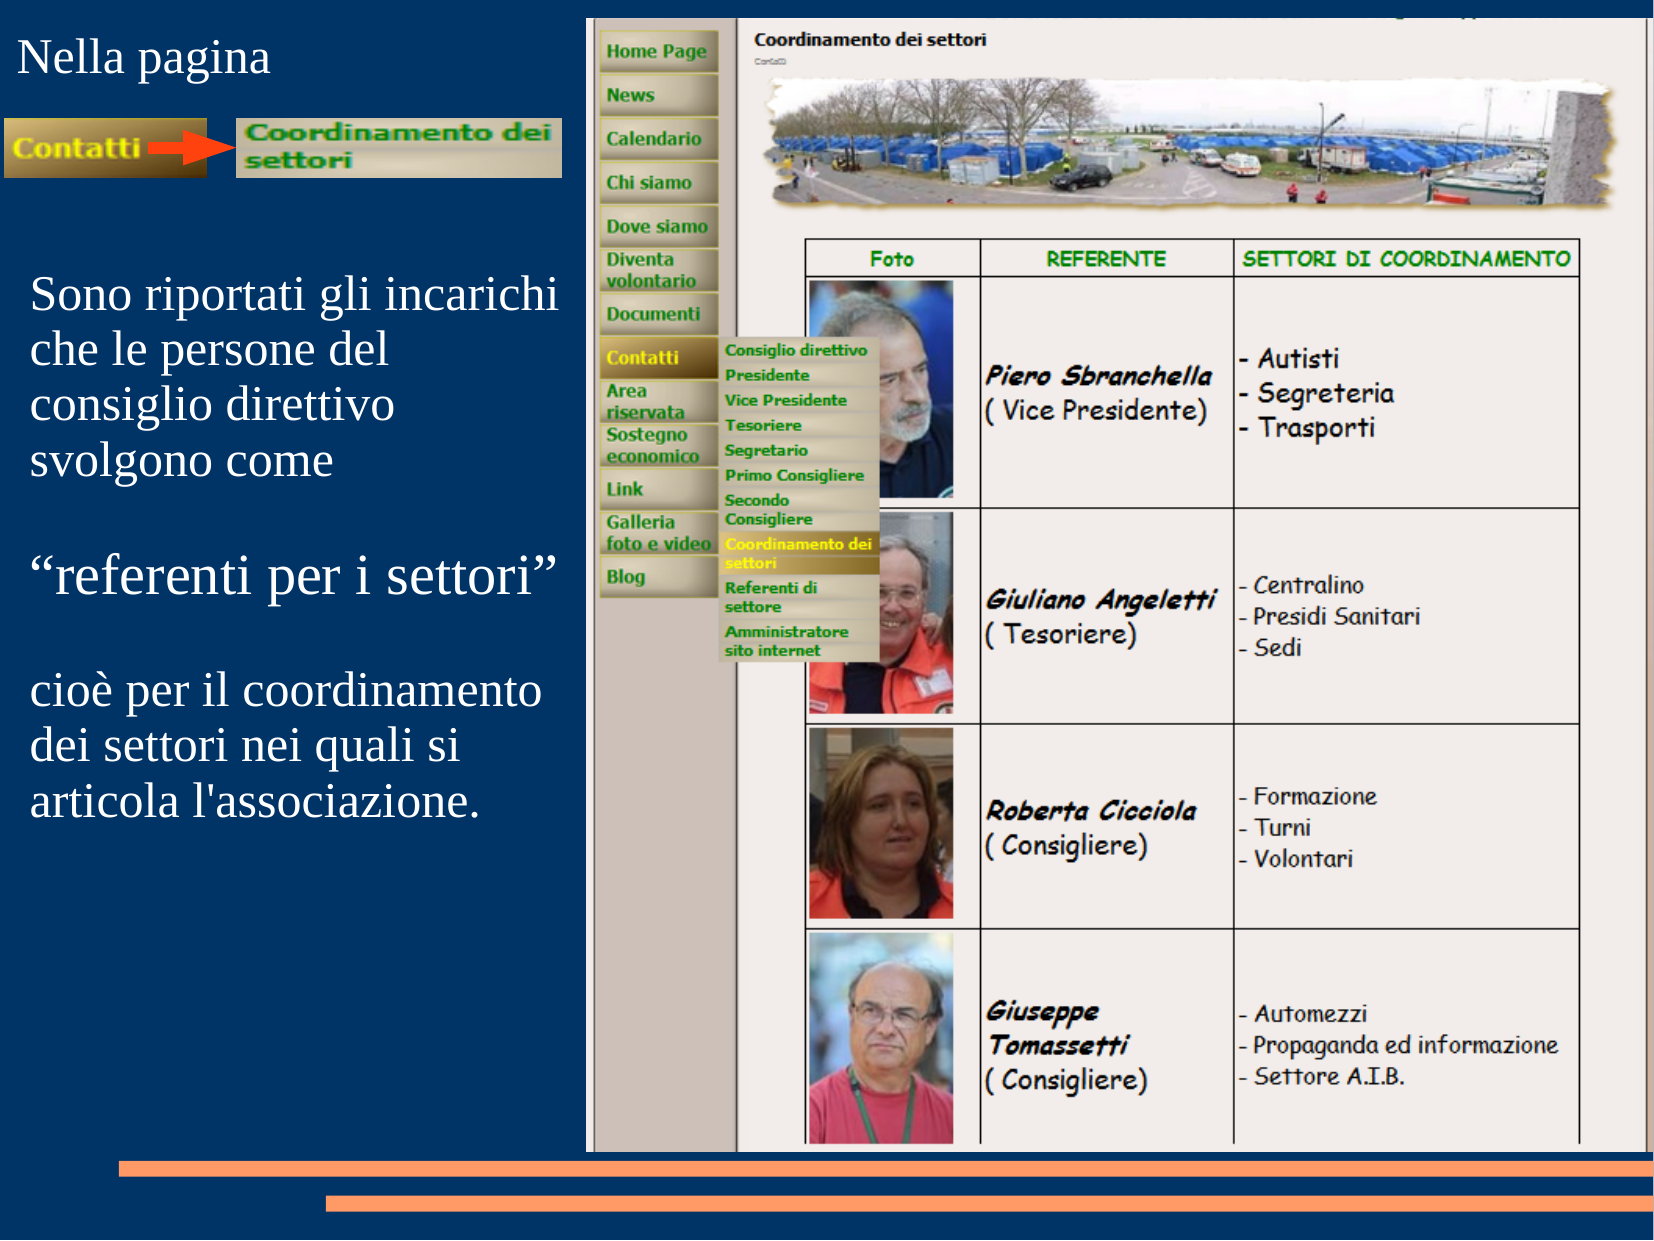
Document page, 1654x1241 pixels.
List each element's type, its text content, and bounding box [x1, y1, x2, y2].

text_box Nella pagina [16, 29, 287, 143]
picture [586, 18, 1654, 1152]
picture [236, 118, 562, 178]
text_box Sono riportati gli incarichi che le persone del consiglio direttivo svolgono come “referenti per i settori” cioè per il coordinamento dei settori nei quali si articola l'associazione. [29, 265, 562, 905]
picture [4, 118, 207, 178]
